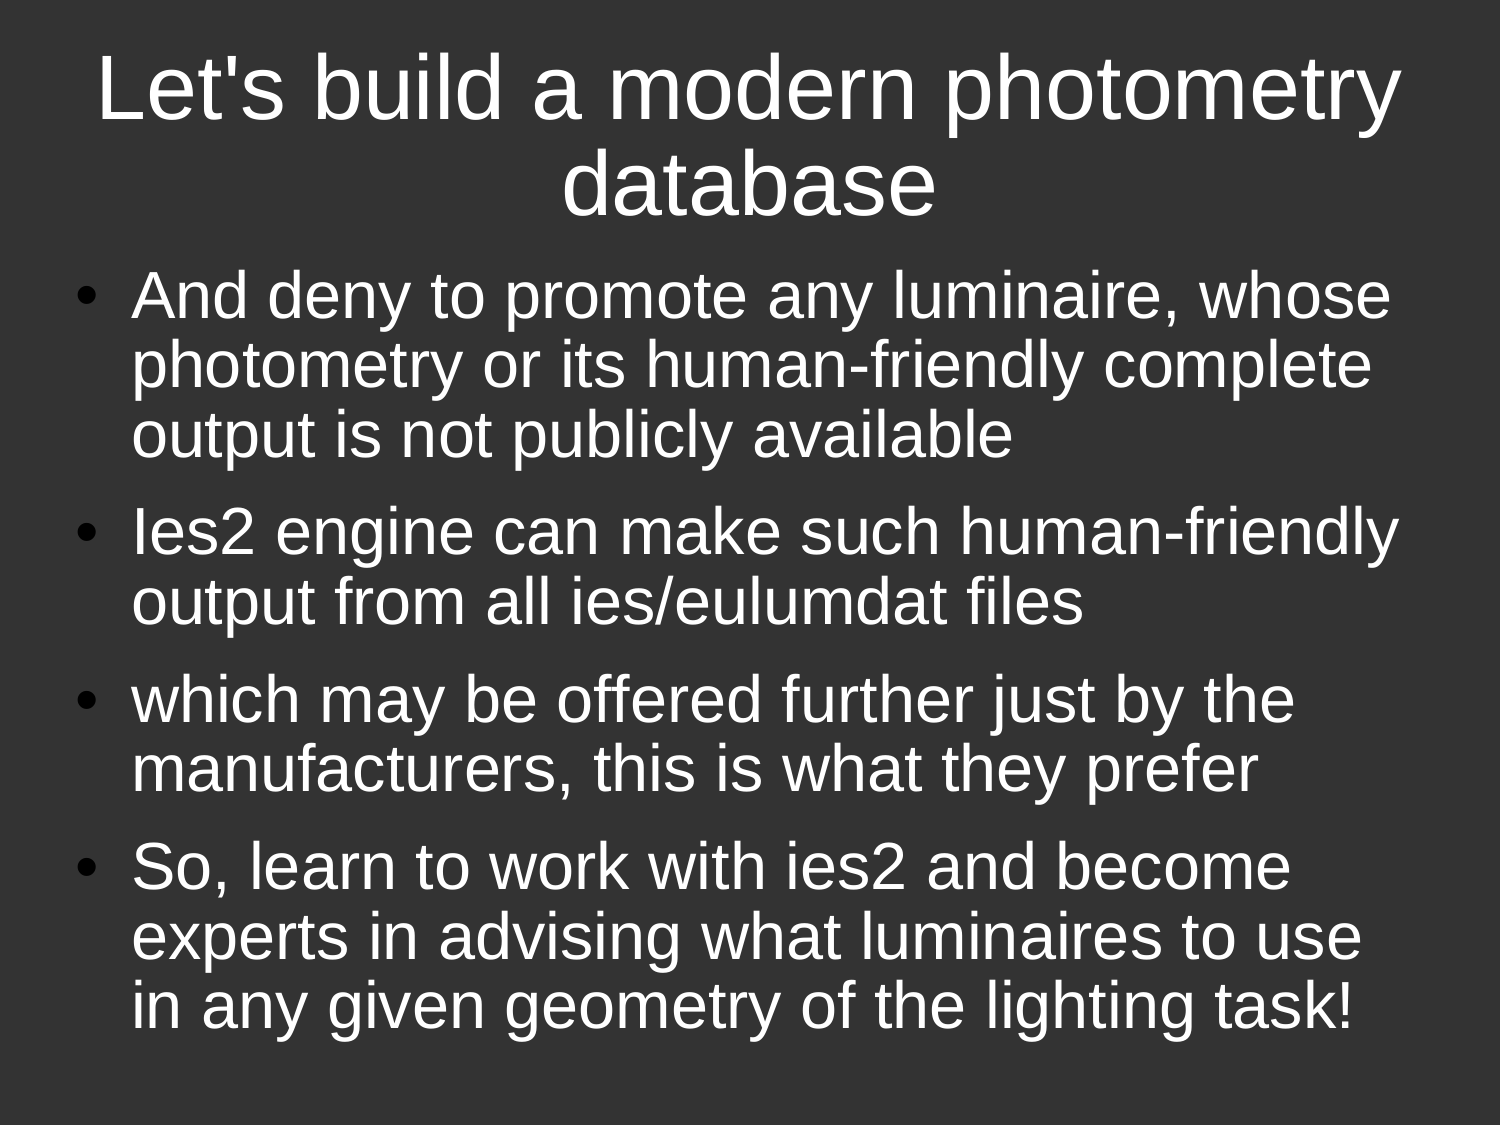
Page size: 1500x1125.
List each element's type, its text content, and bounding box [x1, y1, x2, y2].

title Let's build a modern photometry database [75, 21, 1425, 257]
list And deny to promote any luminaire, whose photometry or its human-friendly complete output is not publicly available Ies2 engine can make such human-friendly output from all ies/eulumdat files which may be offered further just by the manufacturers, this is what they prefer So, learn to work with ies2 and become experts in advising what luminaires to use in any given geometry of the lighting task! [75, 262, 1425, 1048]
